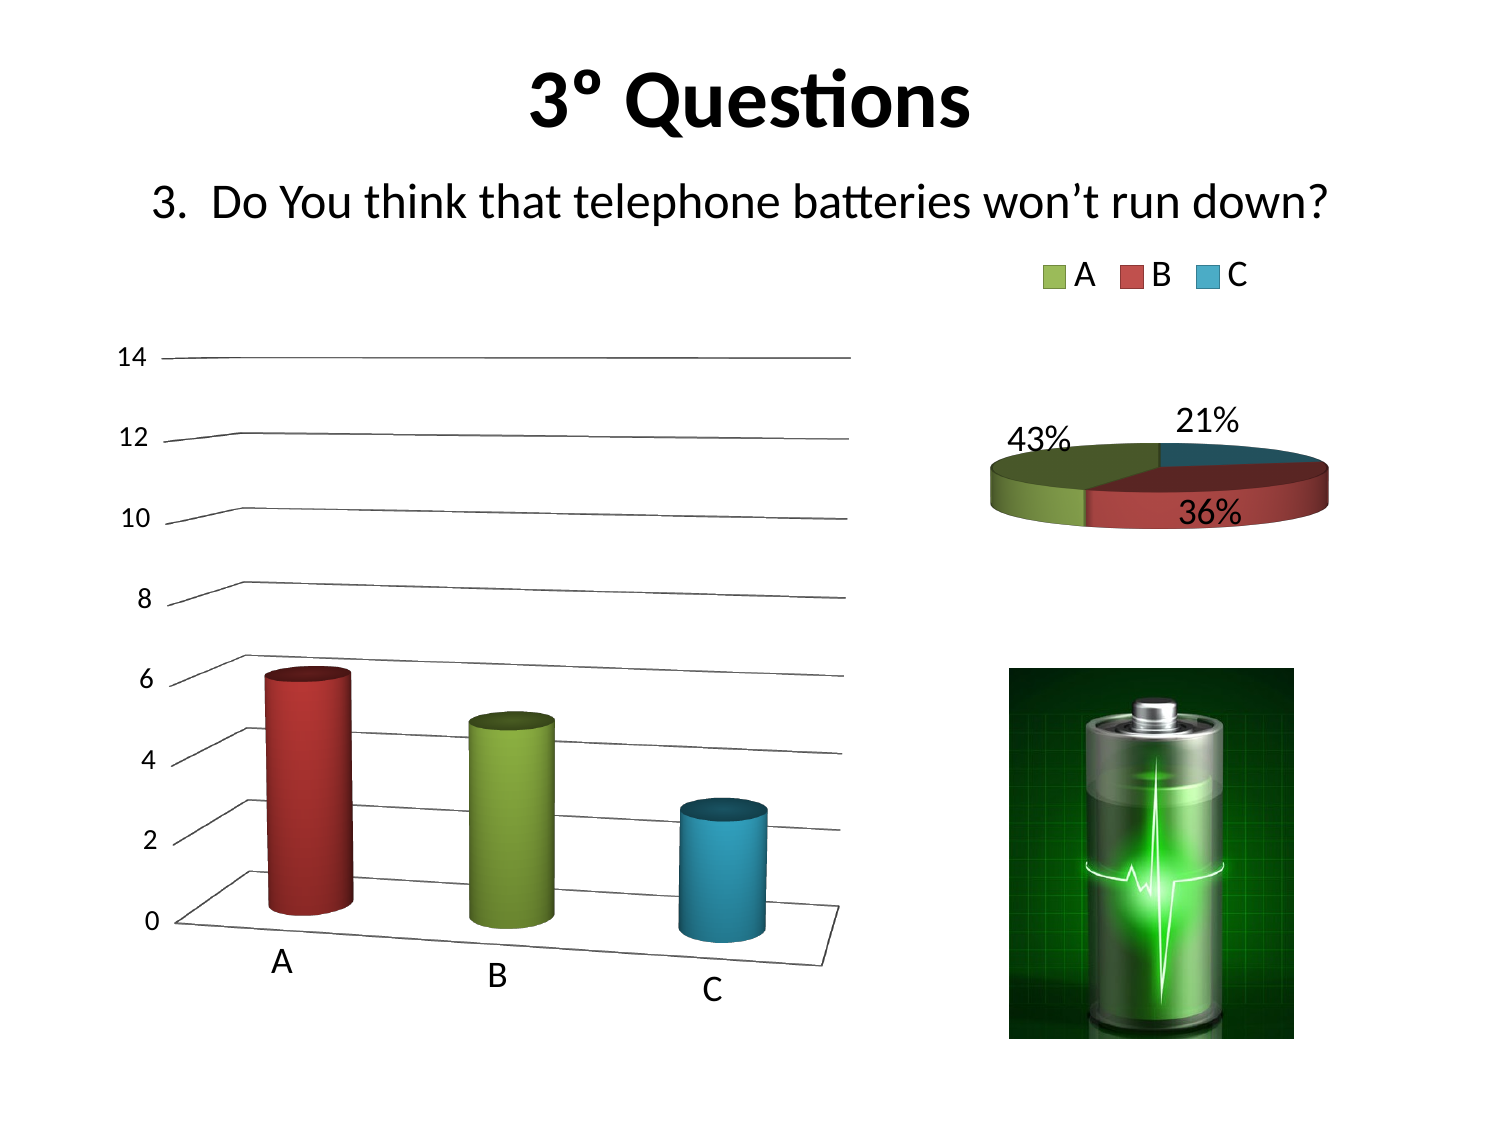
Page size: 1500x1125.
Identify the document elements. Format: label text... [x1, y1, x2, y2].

chart [76, 239, 1424, 1024]
picture [1009, 668, 1294, 1039]
text_box 3º Questions [0, 37, 1500, 152]
text_box 3. Do You think that telephone batteries won’t run down? [136, 161, 1364, 236]
